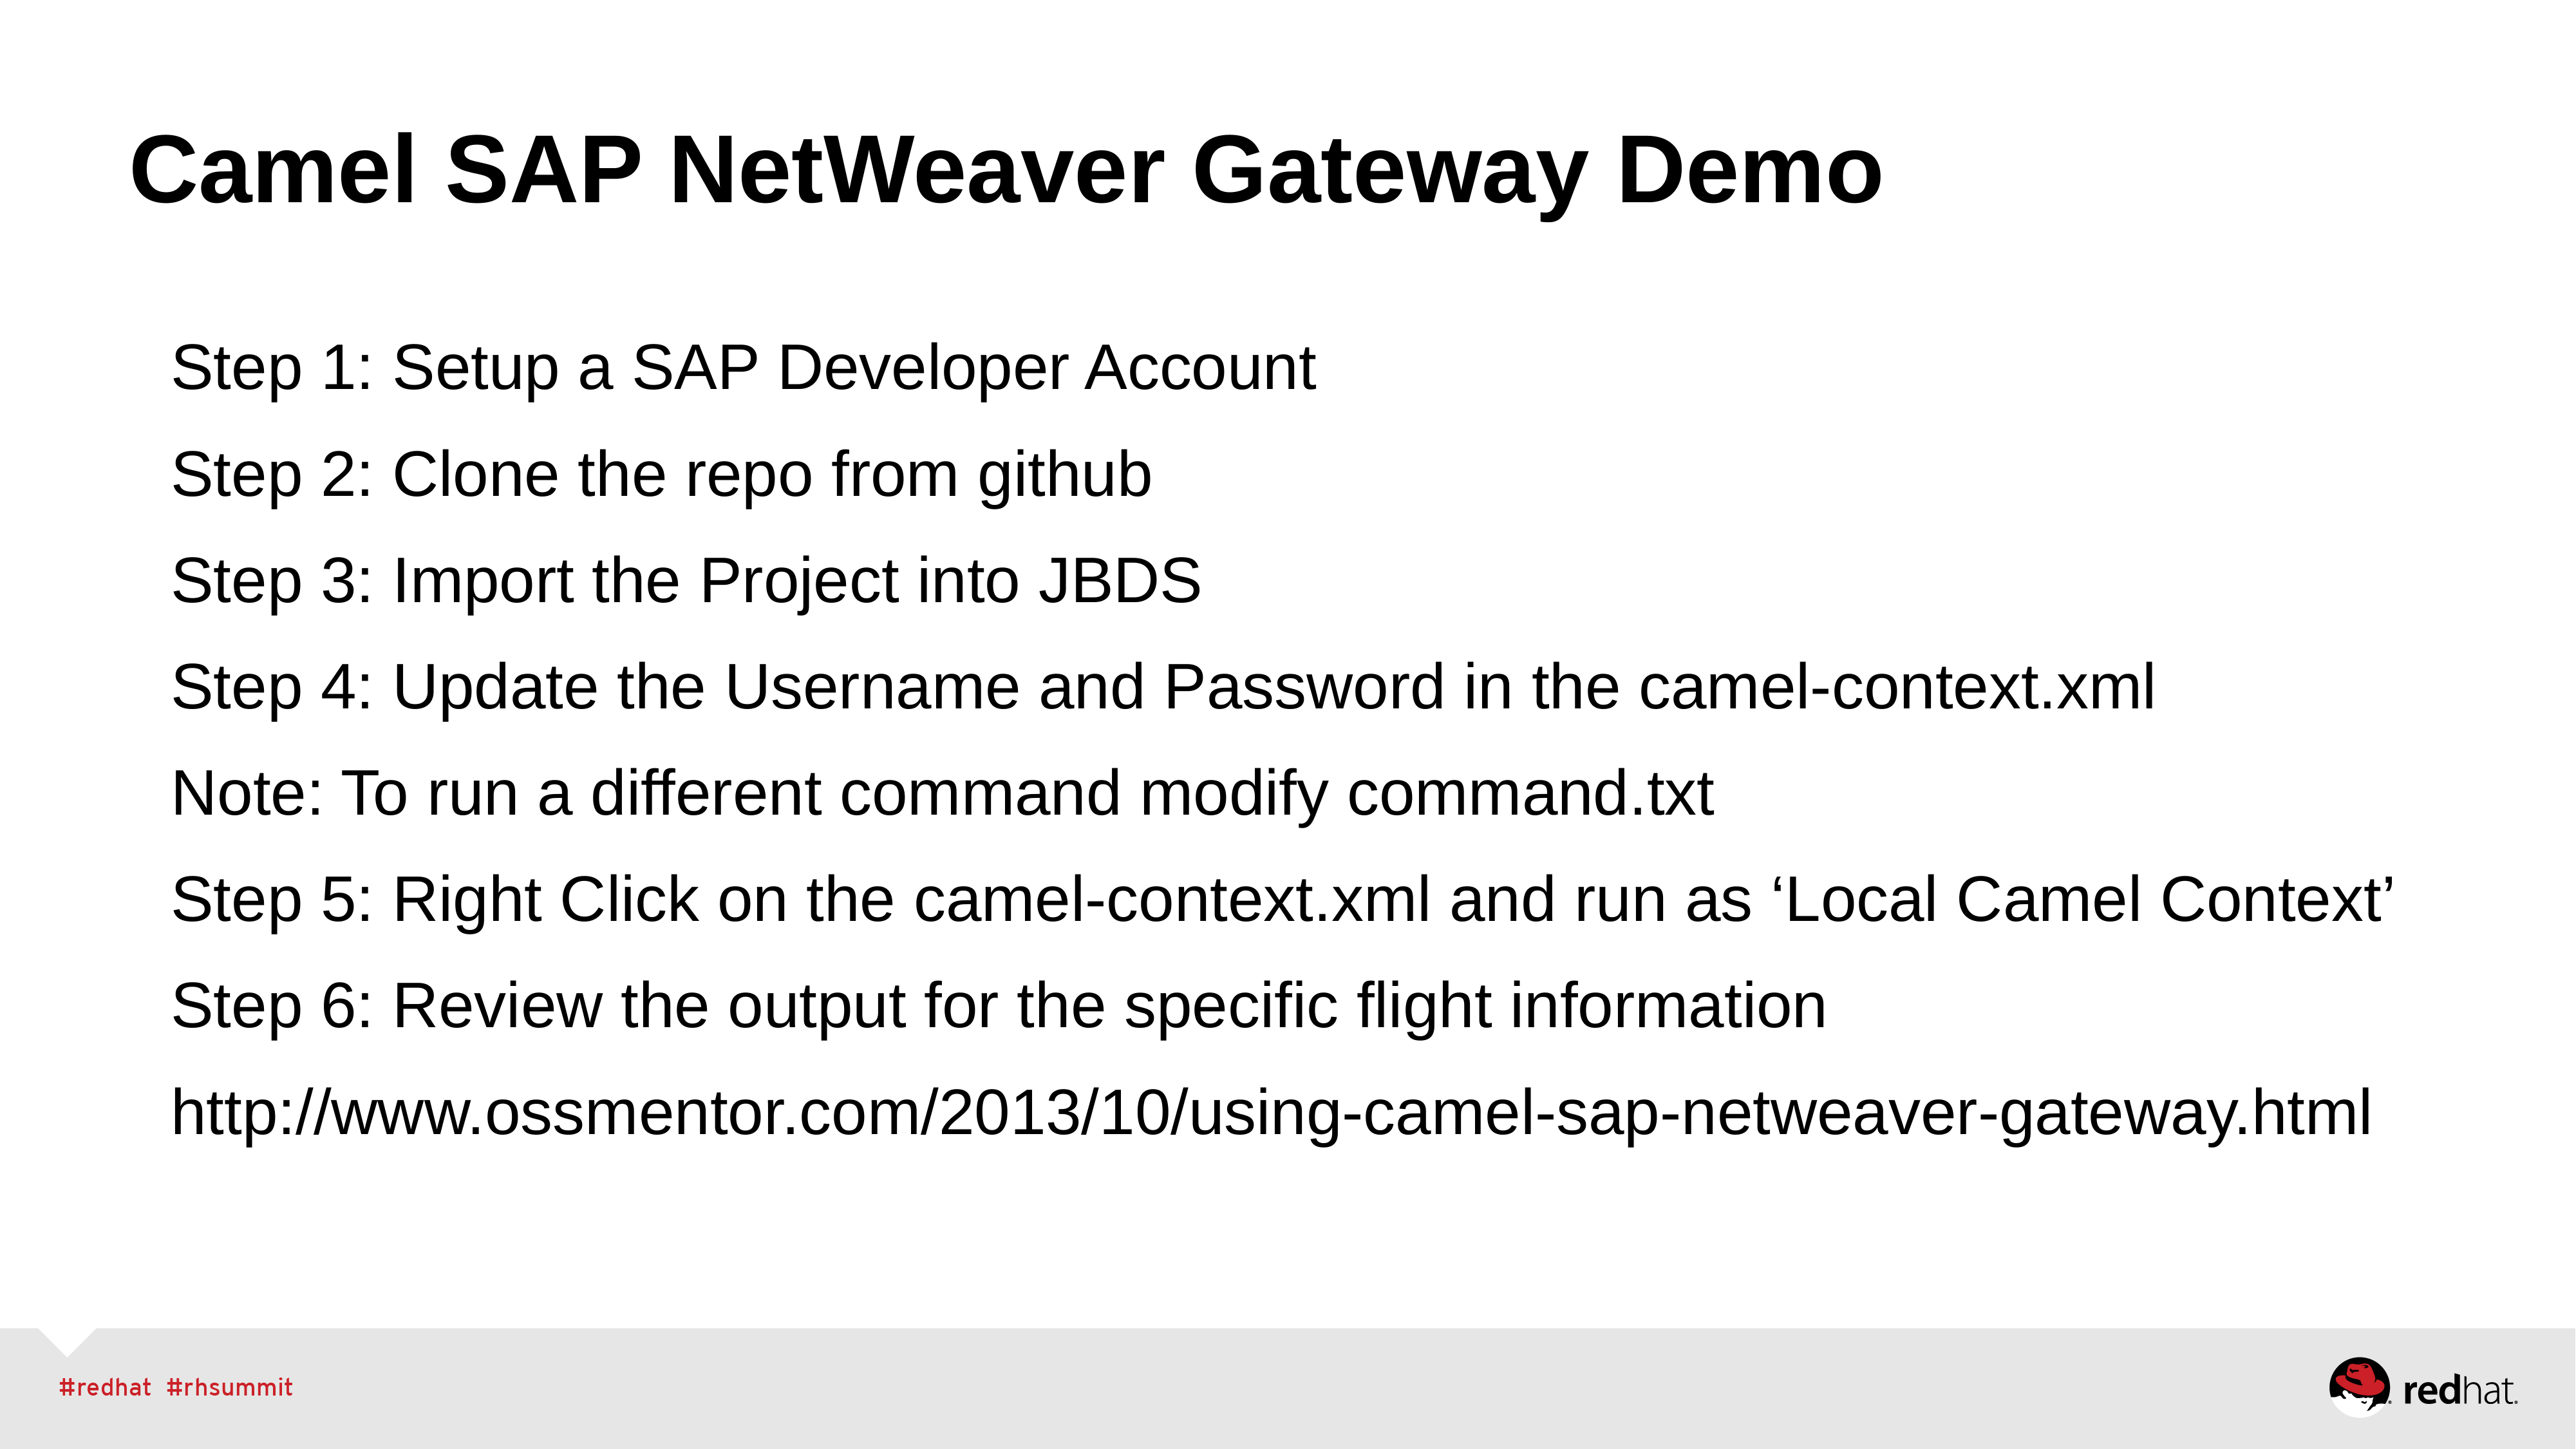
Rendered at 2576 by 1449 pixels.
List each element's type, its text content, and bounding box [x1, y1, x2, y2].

title Camel SAP NetWeaver Gateway Demo [128, 48, 2447, 290]
picture [0, 0, 2575, 1449]
list Step 1: Setup a SAP Developer Account Step 2: Clone the repo from github Step 3: Import the Project into JBDS Step 4: Update the Username and Password in the camel-context.xml Note: To run a different command modify command.txt Step 5: Right Click on the camel-context.xml and run as ‘Local Camel Context’ Step 6: Review the output for the specific flight information http://www.ossmentor.com/2013/10/using-camel-sap-netweaver-gateway.html [125, 331, 2443, 1288]
